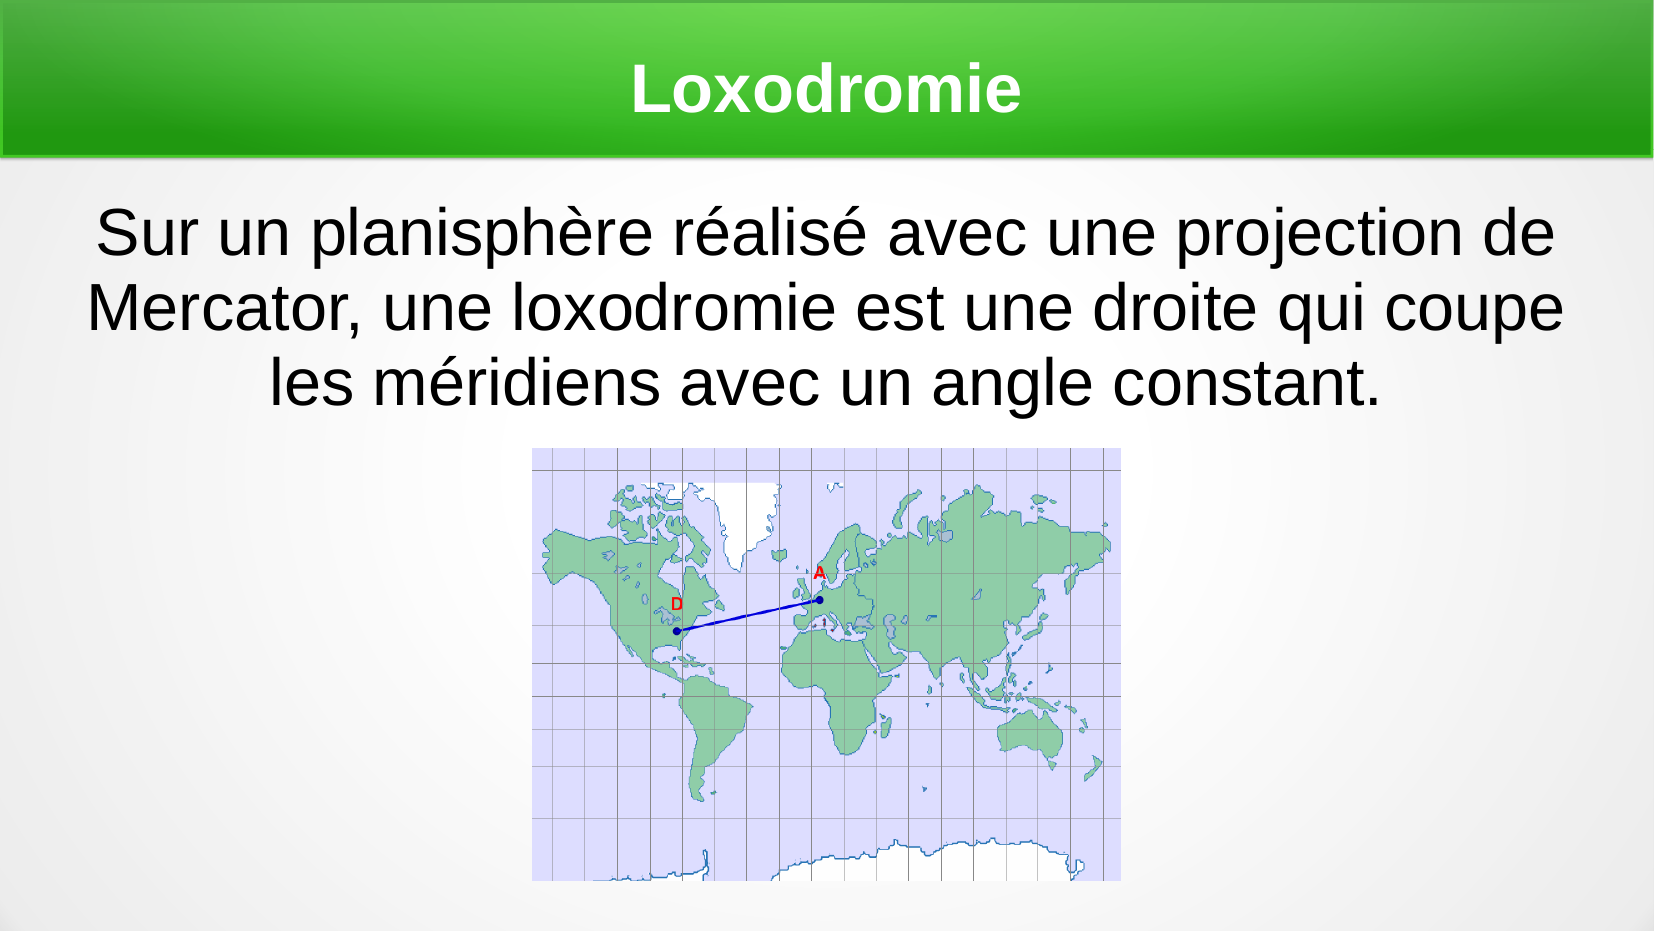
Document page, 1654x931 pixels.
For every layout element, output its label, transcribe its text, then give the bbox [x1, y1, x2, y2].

title Loxodromie [82, 35, 1571, 142]
picture [532, 448, 1121, 881]
subtitle Sur un planisphère réalisé avec une projection de Mercator, une loxodromie est une droite qui coupe les méridiens avec un angle constant. [82, 197, 1571, 792]
